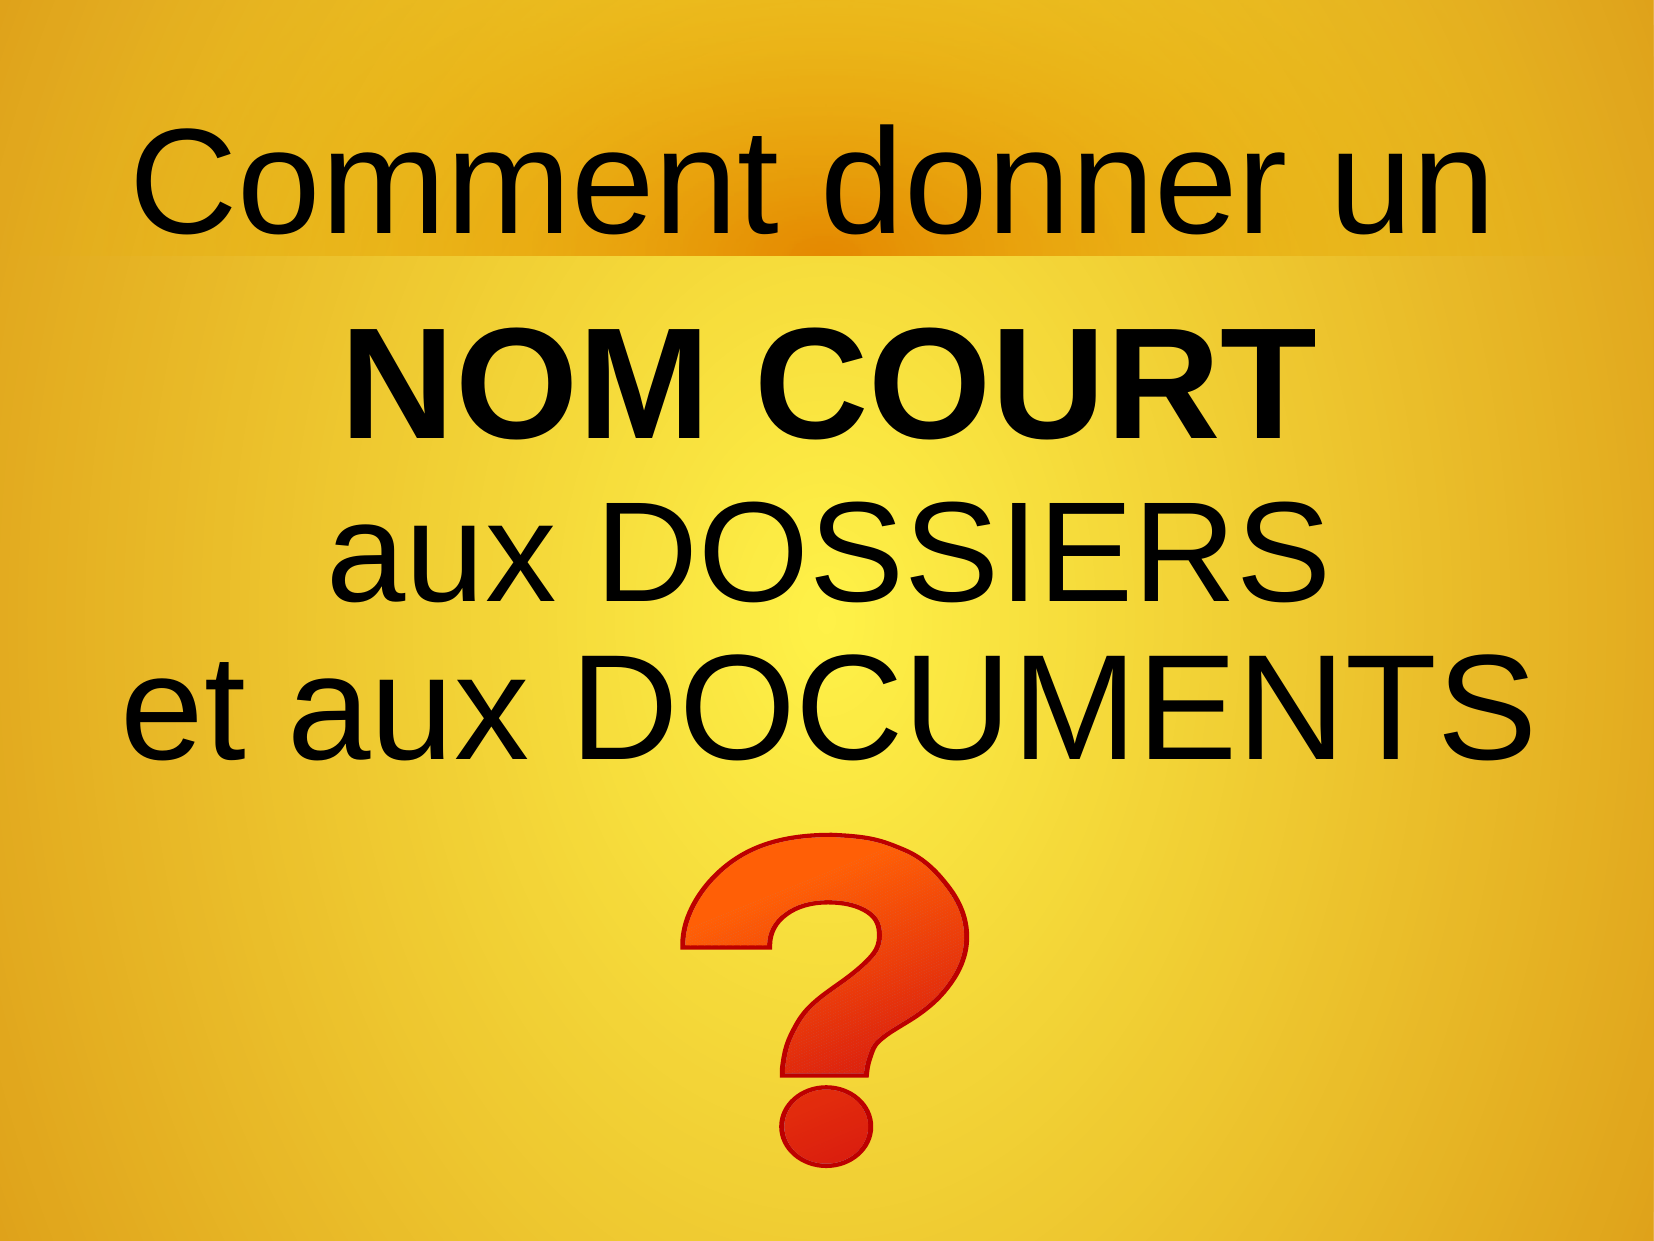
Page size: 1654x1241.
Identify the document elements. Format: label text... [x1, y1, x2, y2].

picture [557, 772, 1102, 1236]
text_box et aux DOCUMENTS [114, 623, 1544, 815]
text_box [250, 815, 1409, 1241]
text_box NOM COURT [232, 295, 1426, 473]
text_box aux DOSSIERS [256, 472, 1403, 623]
text_box Comment donner un [37, 98, 1622, 370]
